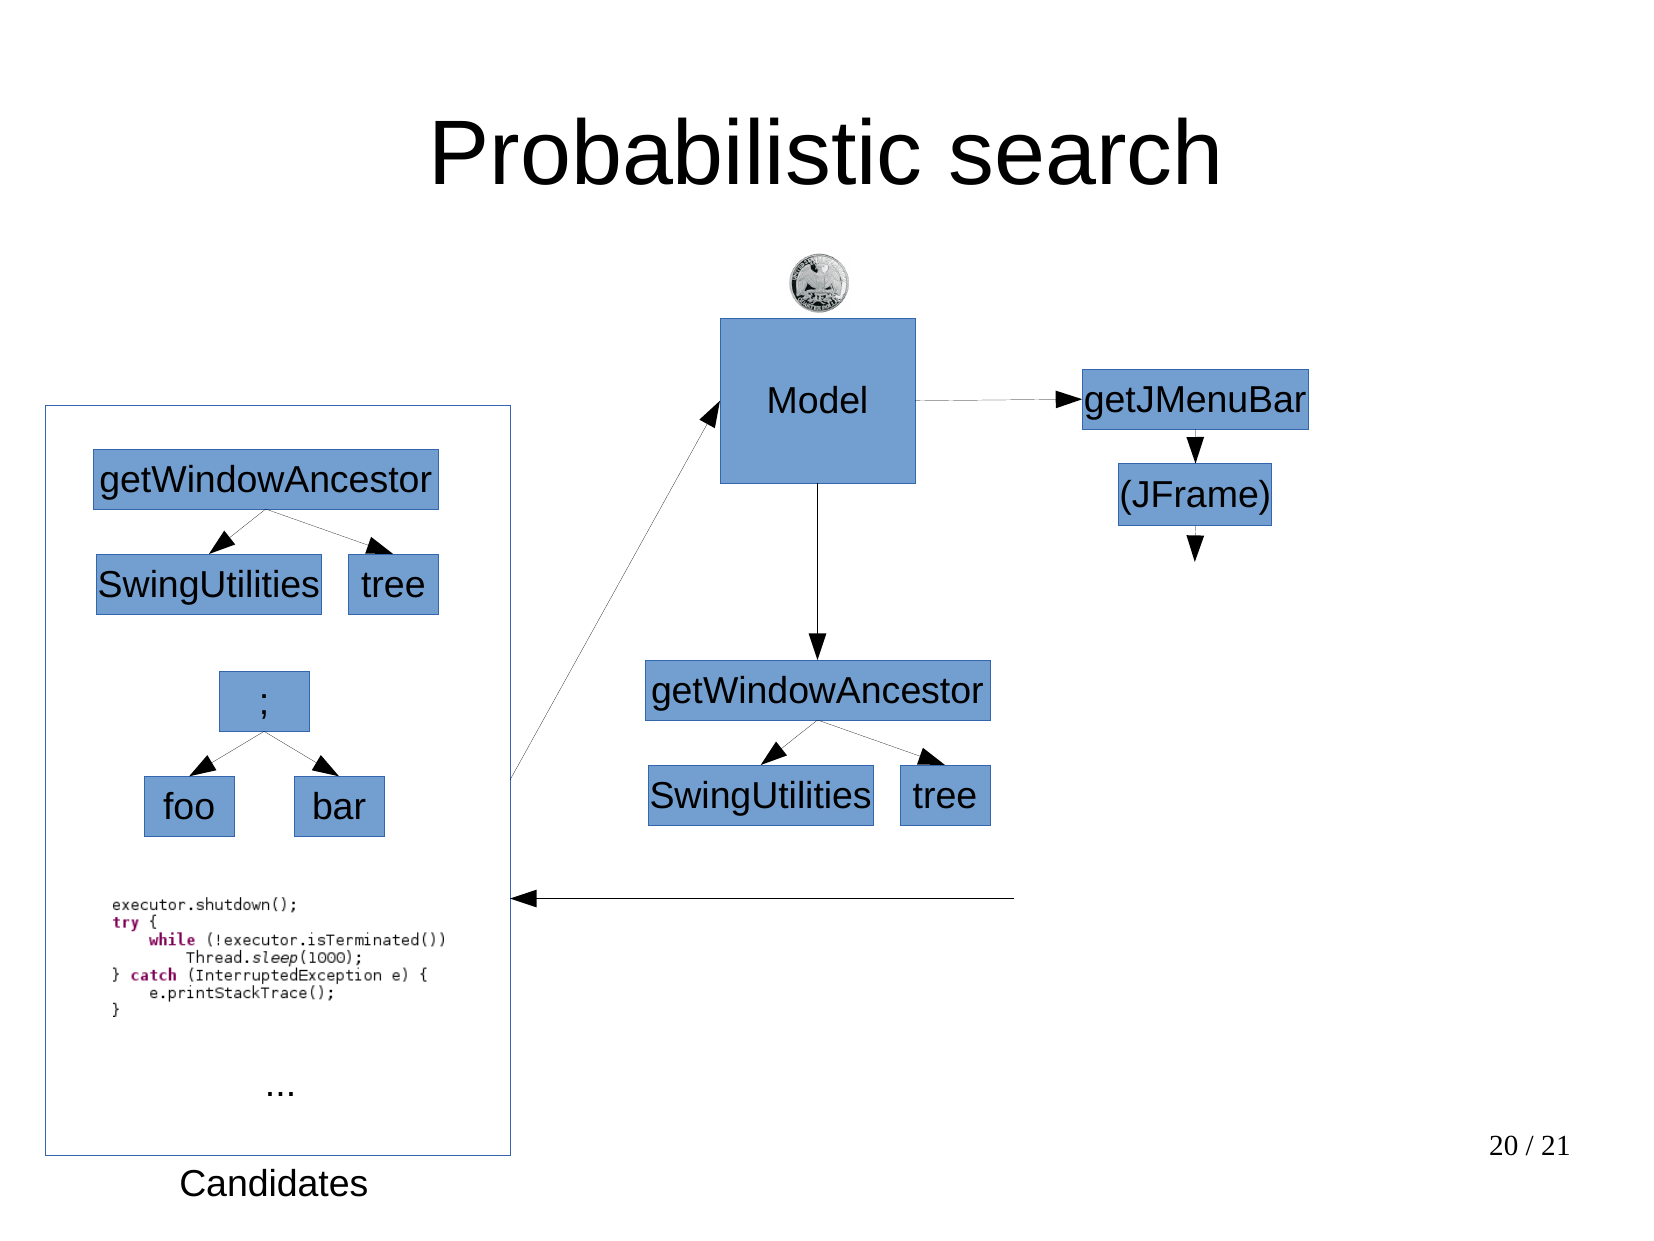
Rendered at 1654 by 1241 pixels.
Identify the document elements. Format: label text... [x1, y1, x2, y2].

text_box bar [294, 776, 385, 837]
text_box SwingUtilities [96, 554, 322, 615]
text_box Model [720, 318, 916, 484]
text_box SwingUtilities [648, 765, 874, 826]
text_box (JFrame) [1118, 463, 1272, 526]
text_box getJMenuBar [1082, 369, 1309, 430]
text_box Candidates [164, 1155, 390, 1212]
text_box getWindowAncestor [93, 449, 439, 510]
text_box foo [144, 776, 235, 837]
picture [113, 896, 444, 1017]
text_box ; [219, 671, 310, 732]
title Probabilistic search [82, 49, 1571, 257]
text_box getWindowAncestor [645, 660, 991, 721]
text_box ... [250, 1055, 312, 1112]
text_box tree [900, 765, 991, 826]
text_box tree [348, 554, 439, 615]
picture [787, 251, 851, 316]
